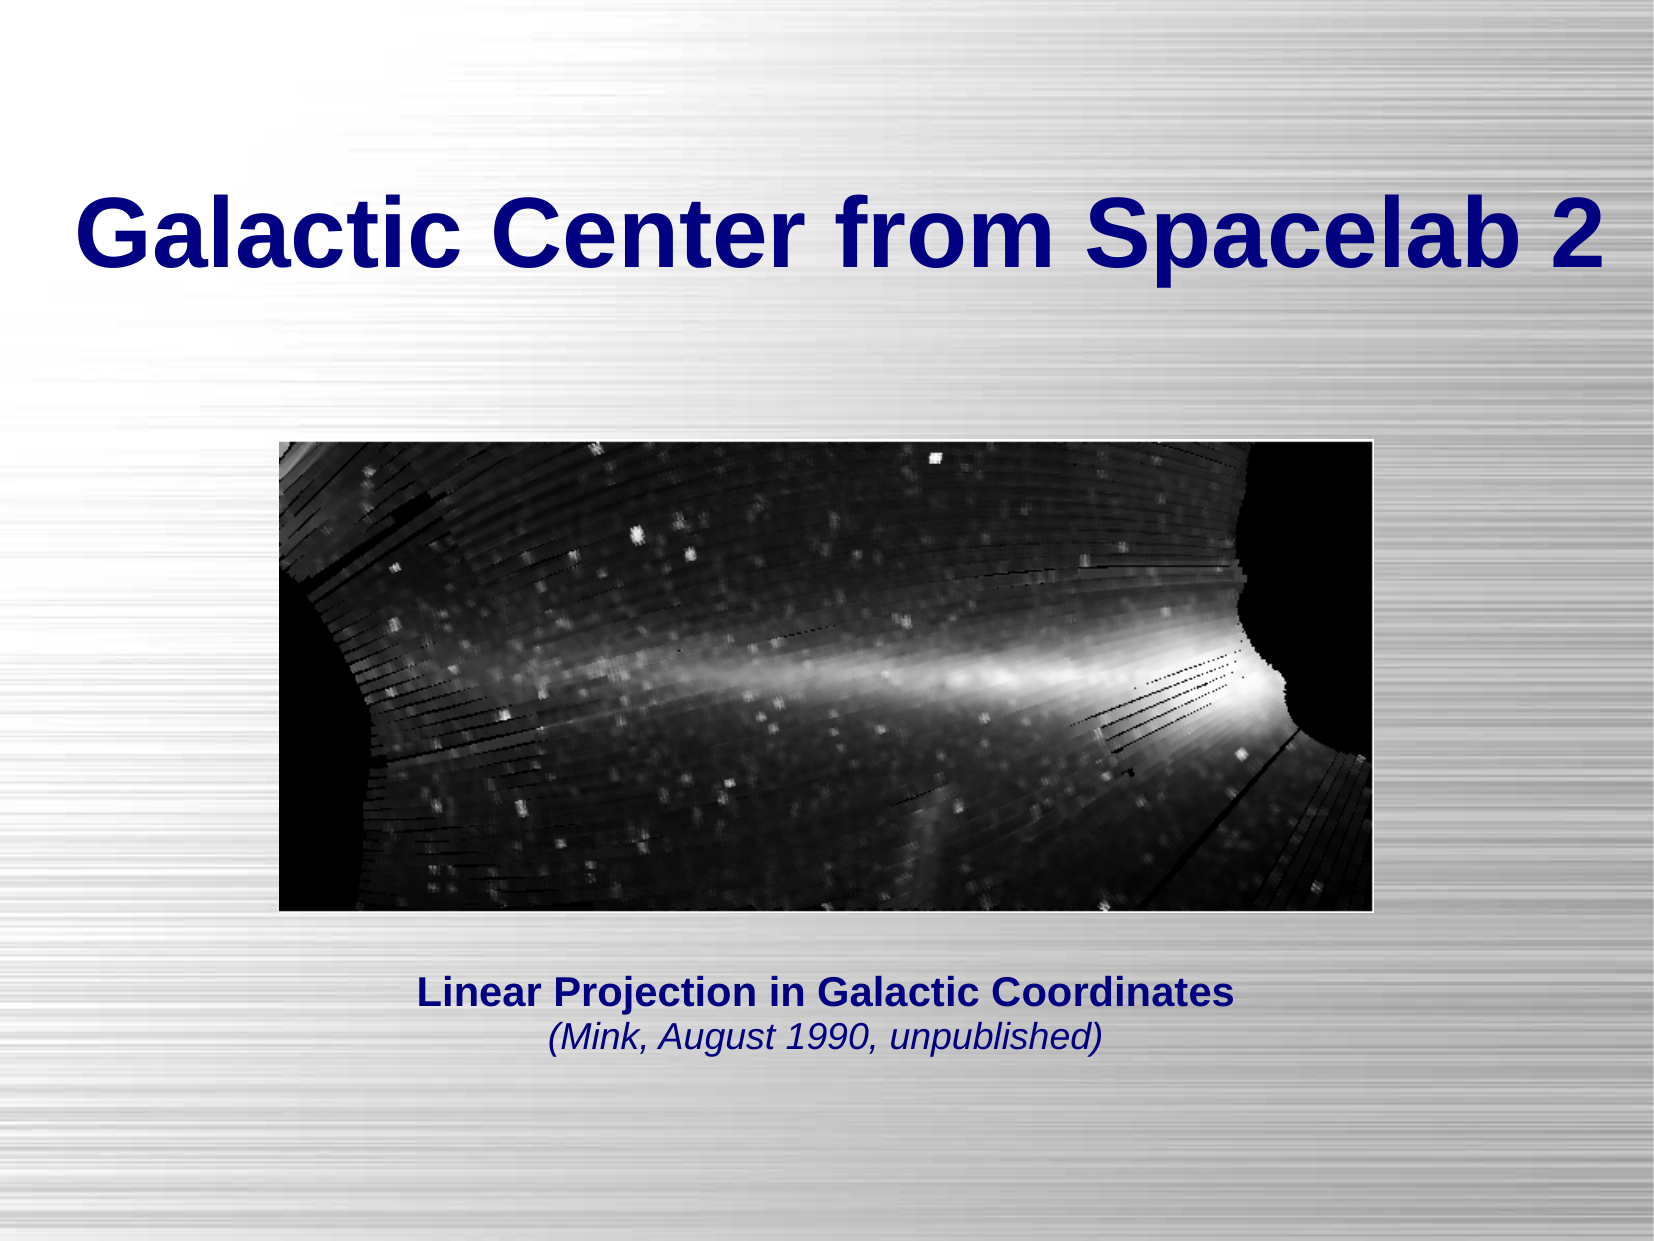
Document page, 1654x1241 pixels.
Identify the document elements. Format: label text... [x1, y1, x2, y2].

picture [0, 0, 1654, 1241]
text_box Linear Projection in Galactic Coordinates (Mink, August 1990, unpublished) [401, 961, 1252, 1066]
text_box Galactic Center from Spacelab 2 [29, 169, 1625, 297]
